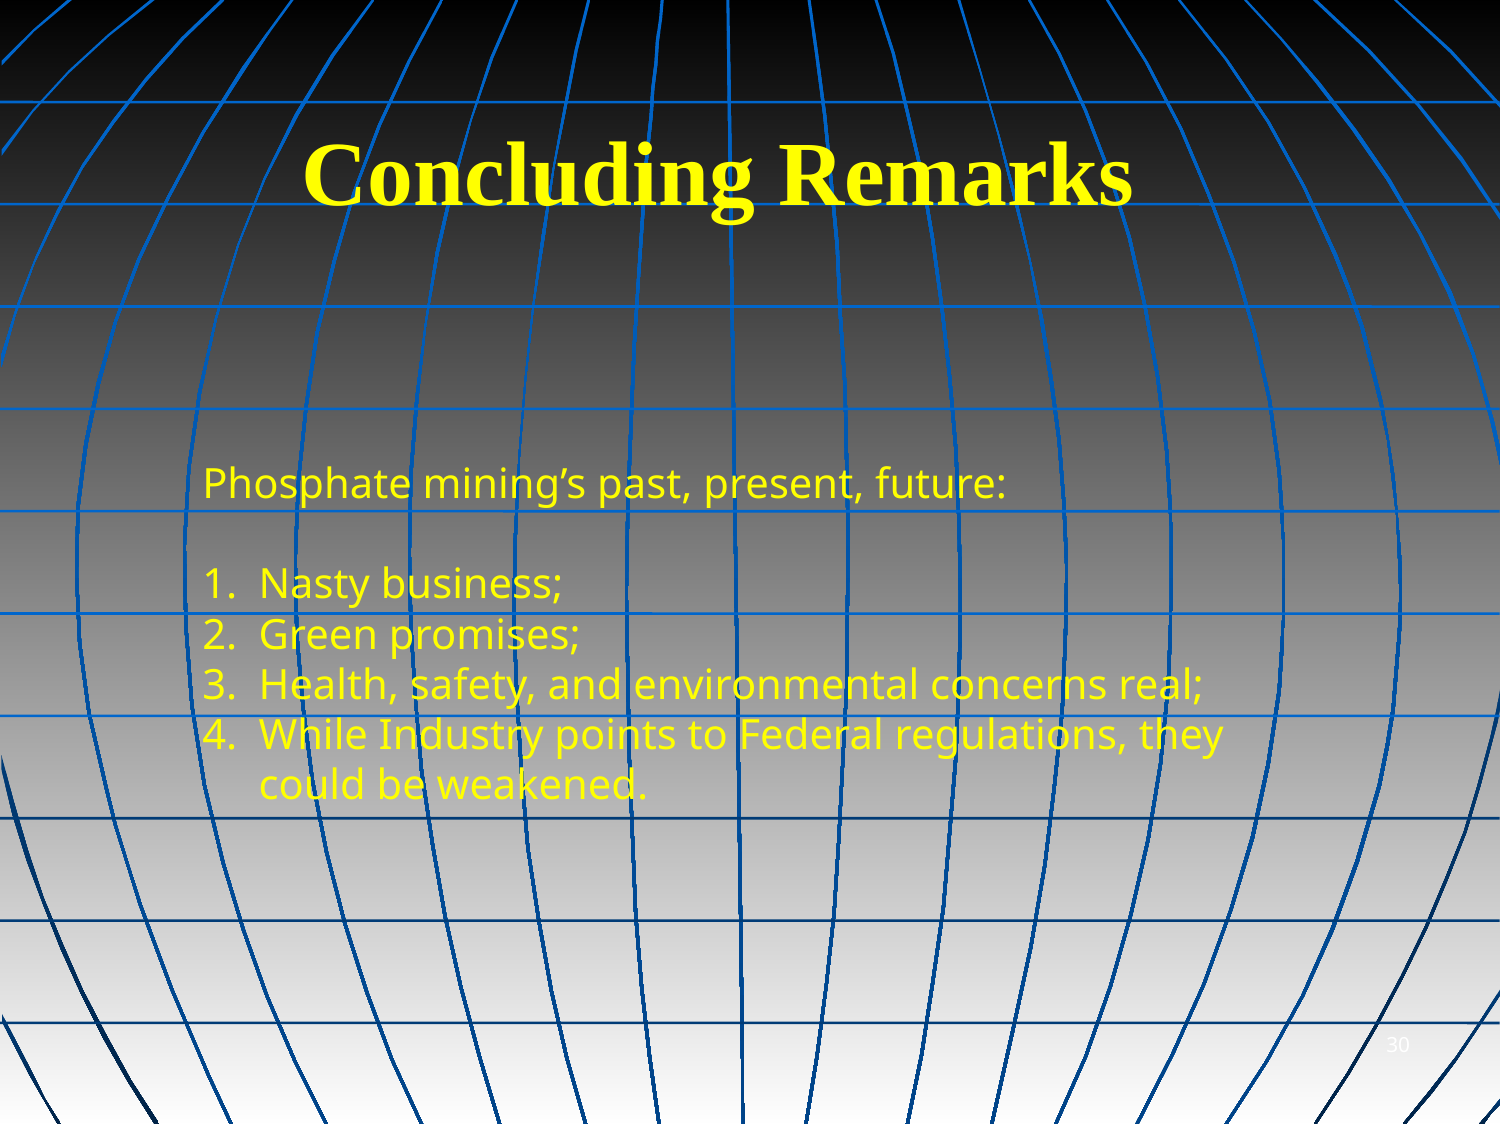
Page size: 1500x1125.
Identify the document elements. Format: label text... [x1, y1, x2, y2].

text_box Phosphate mining’s past, present, future: Nasty business; Green promises; Health, safety, and environmental concerns real; While Industry points to Federal regulations, they could be weakened. [187, 449, 1288, 865]
title Concluding Remarks [200, 75, 1238, 262]
slide_number <number> [1074, 1024, 1425, 1100]
